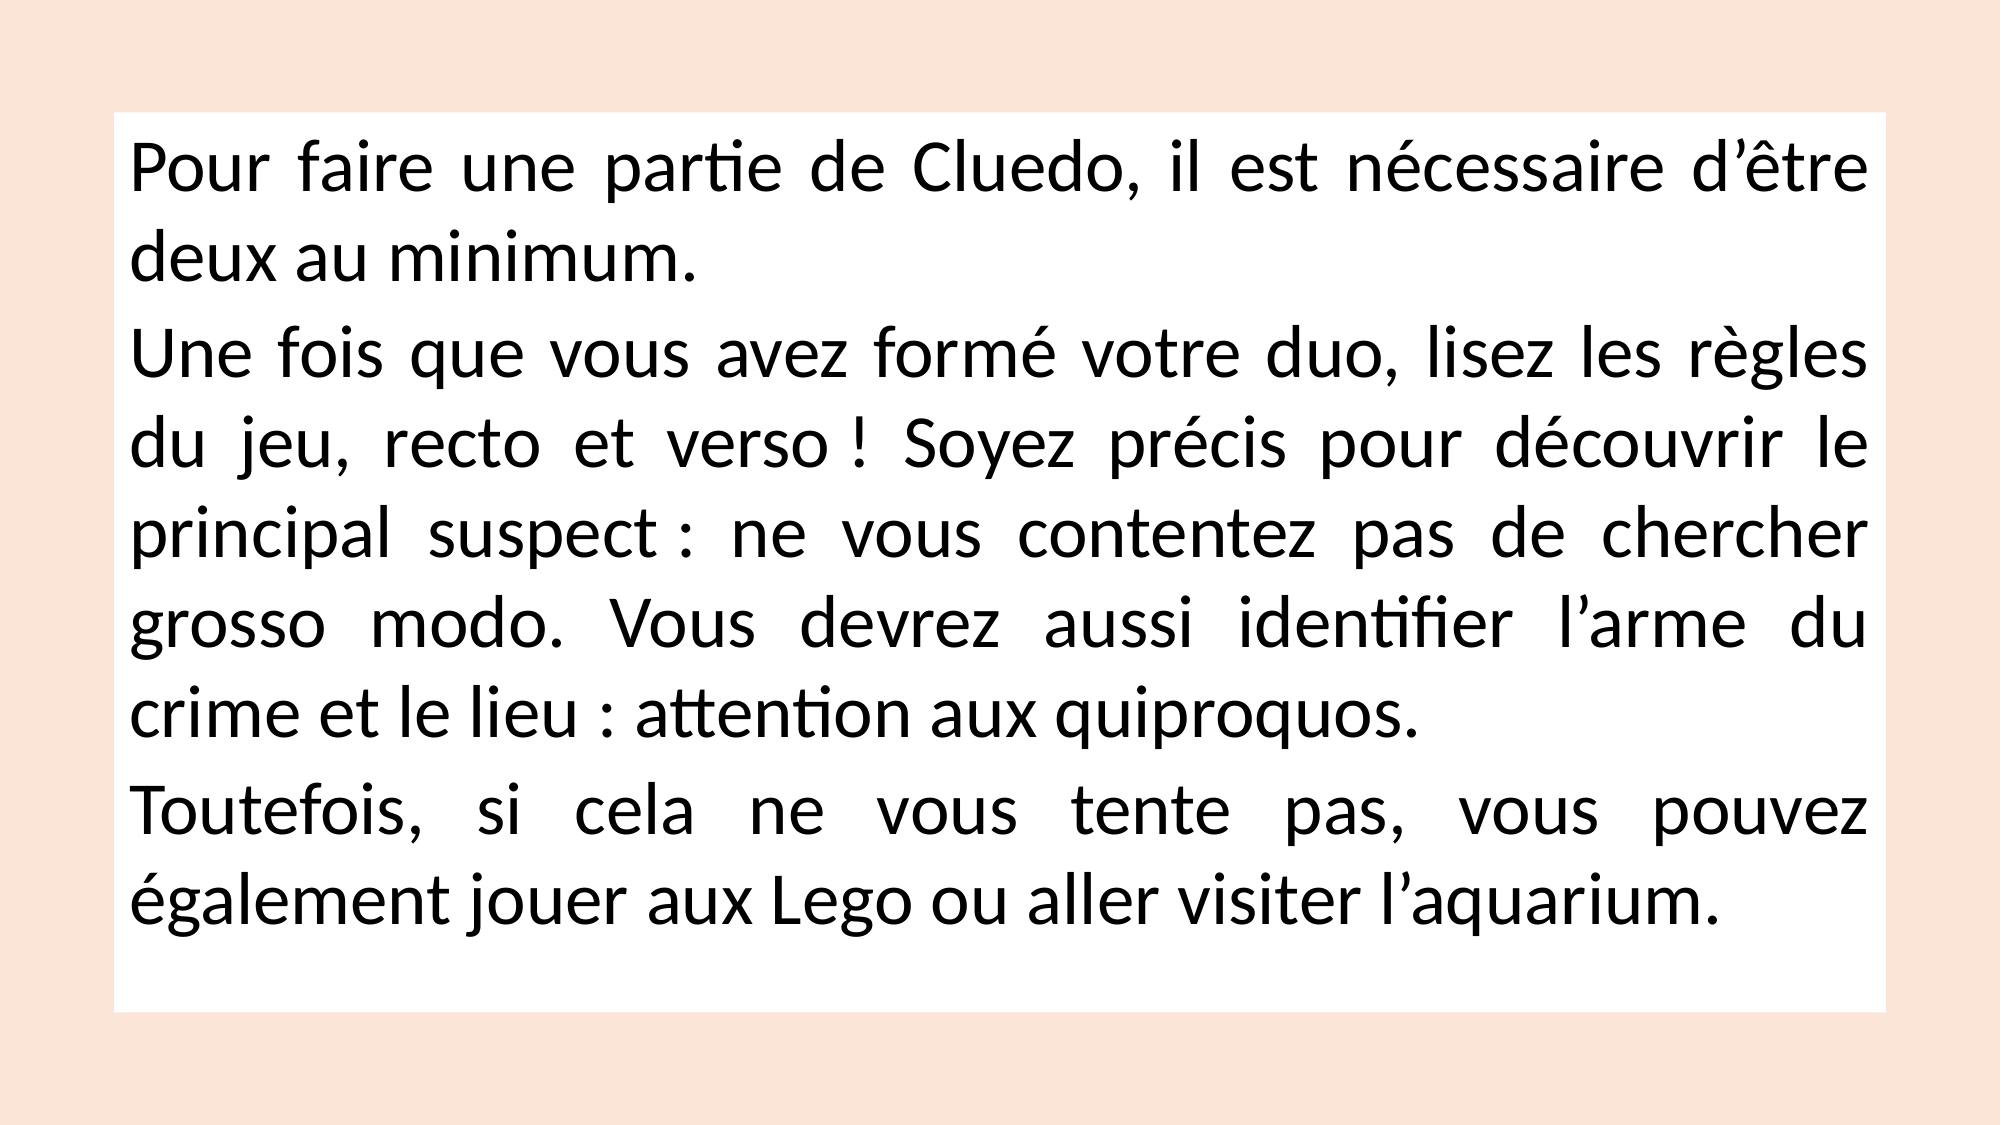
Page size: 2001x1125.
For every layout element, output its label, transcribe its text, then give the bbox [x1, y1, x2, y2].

text_box [0, 0, 2000, 1125]
list Pour faire une partie de Cluedo, il est nécessaire d’être deux au minimum. Une fois que vous avez formé votre duo, lisez les règles du jeu, recto et verso ! Soyez précis pour découvrir le principal suspect : ne vous contentez pas de chercher grosso modo. Vous devrez aussi identifier l’arme du crime et le lieu : attention aux quiproquos. Toutefois, si cela ne vous tente pas, vous pouvez également jouer aux Lego ou aller visiter l’aquarium. [114, 112, 1886, 1013]
